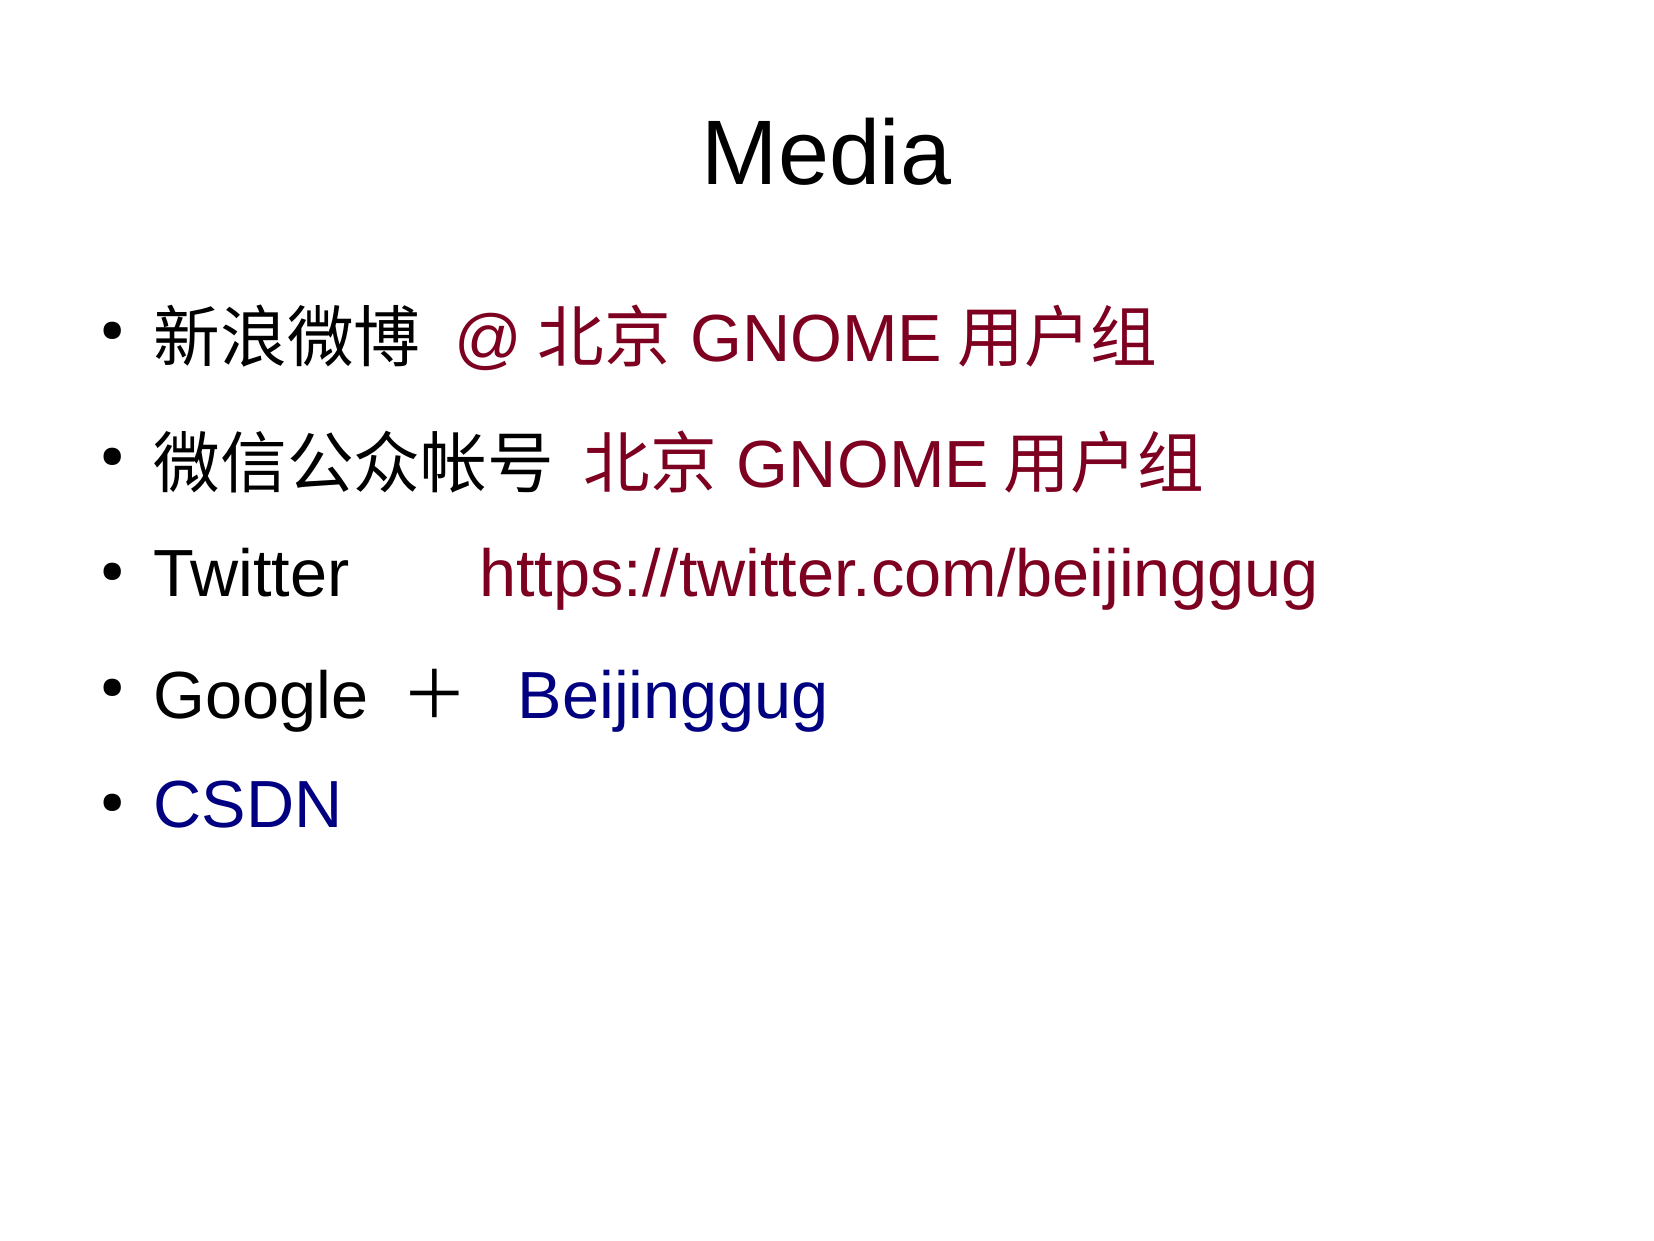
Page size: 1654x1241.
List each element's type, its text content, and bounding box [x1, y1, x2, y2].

title Media [82, 49, 1571, 257]
list 新浪微博 @北京GNOME用户组 微信公众帐号 北京GNOME用户组 Twitter https://twitter.com/beijinggug Google ＋ Beijinggug CSDN [82, 283, 1654, 1088]
